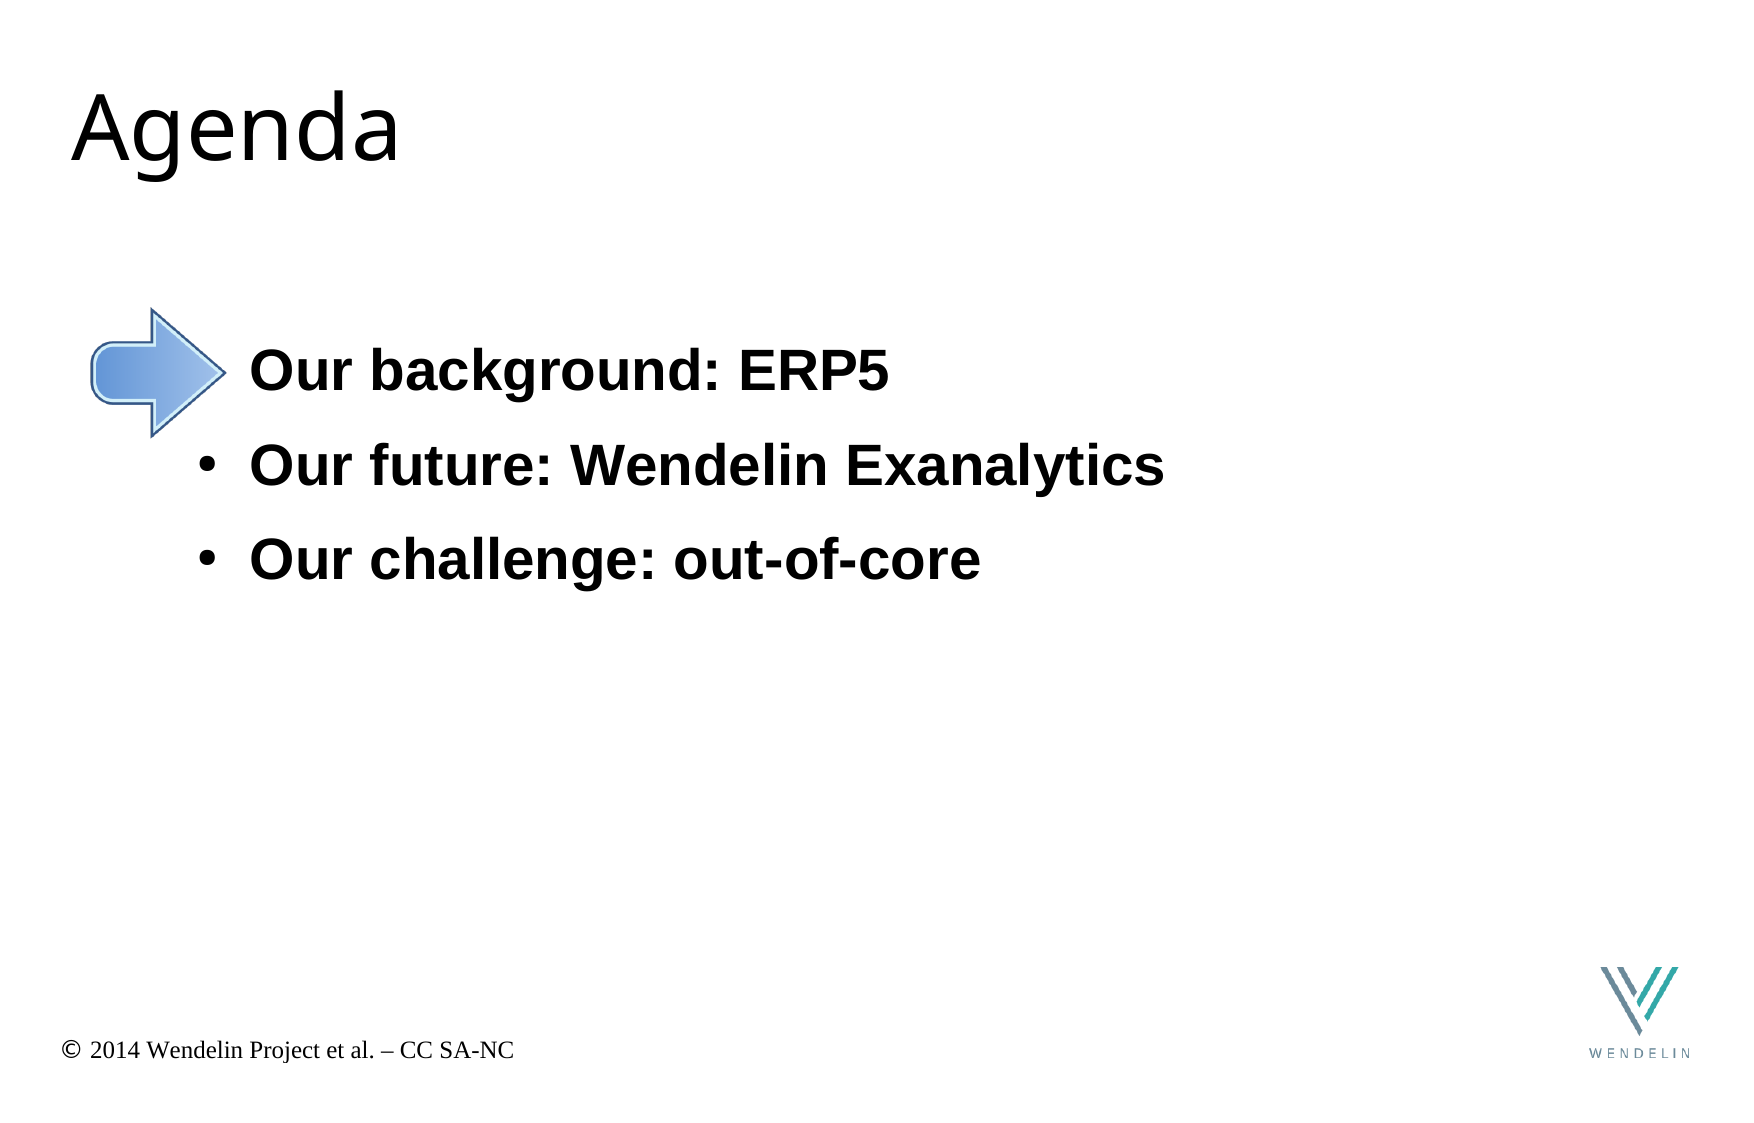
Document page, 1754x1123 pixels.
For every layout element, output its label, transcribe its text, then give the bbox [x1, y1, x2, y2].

picture [1589, 967, 1689, 1058]
picture [85, 301, 231, 443]
list Our background: ERP5 Our future: Wendelin Exanalytics Our challenge: out-of-core [179, 338, 1577, 921]
title Agenda [71, 63, 1707, 187]
